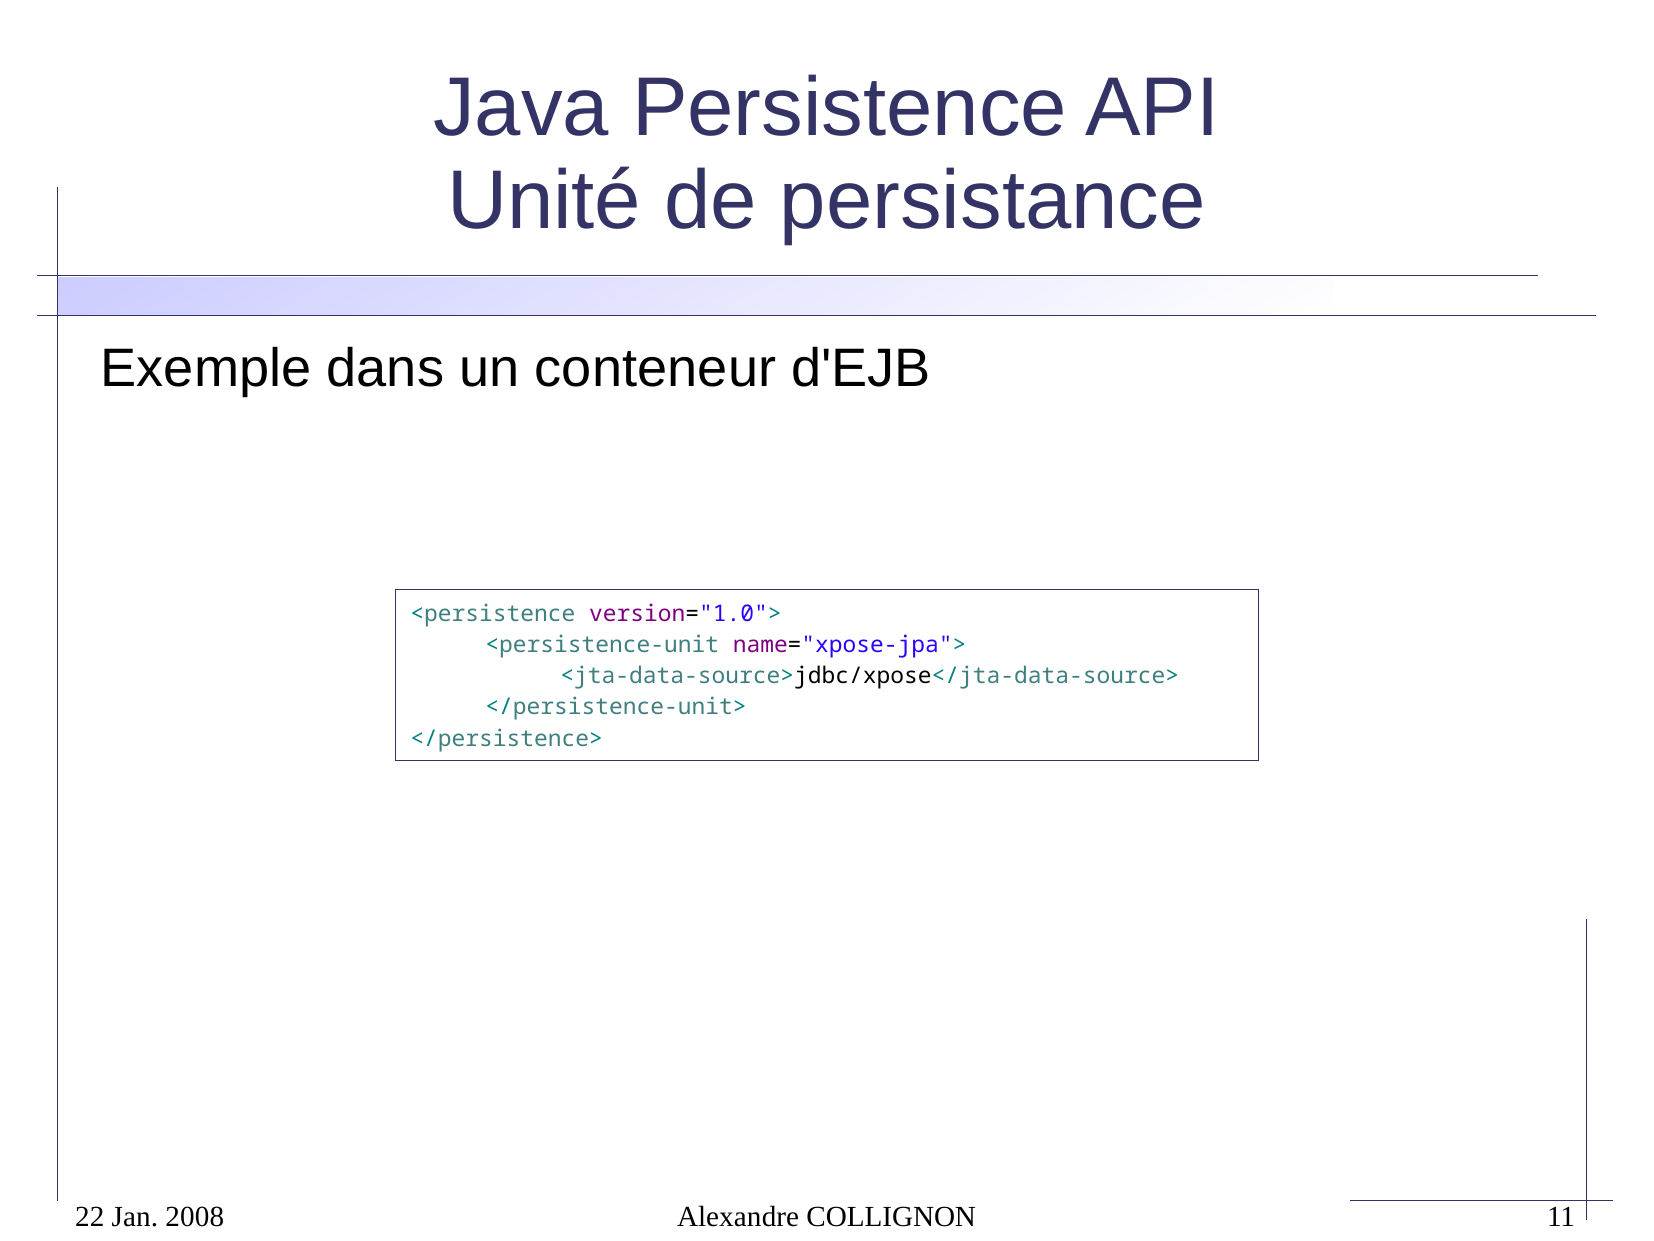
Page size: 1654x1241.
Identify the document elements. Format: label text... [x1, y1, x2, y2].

list Exemple dans un conteneur d'EJB [82, 337, 1571, 1094]
text_box <persistence version="1.0"> <persistence-unit name="xpose-jpa"> <jta-data-source>jdbc/xpose</jta-data-source> </persistence-unit> </persistence> [395, 589, 1259, 738]
title Java Persistence API Unité de persistance [82, 49, 1571, 257]
